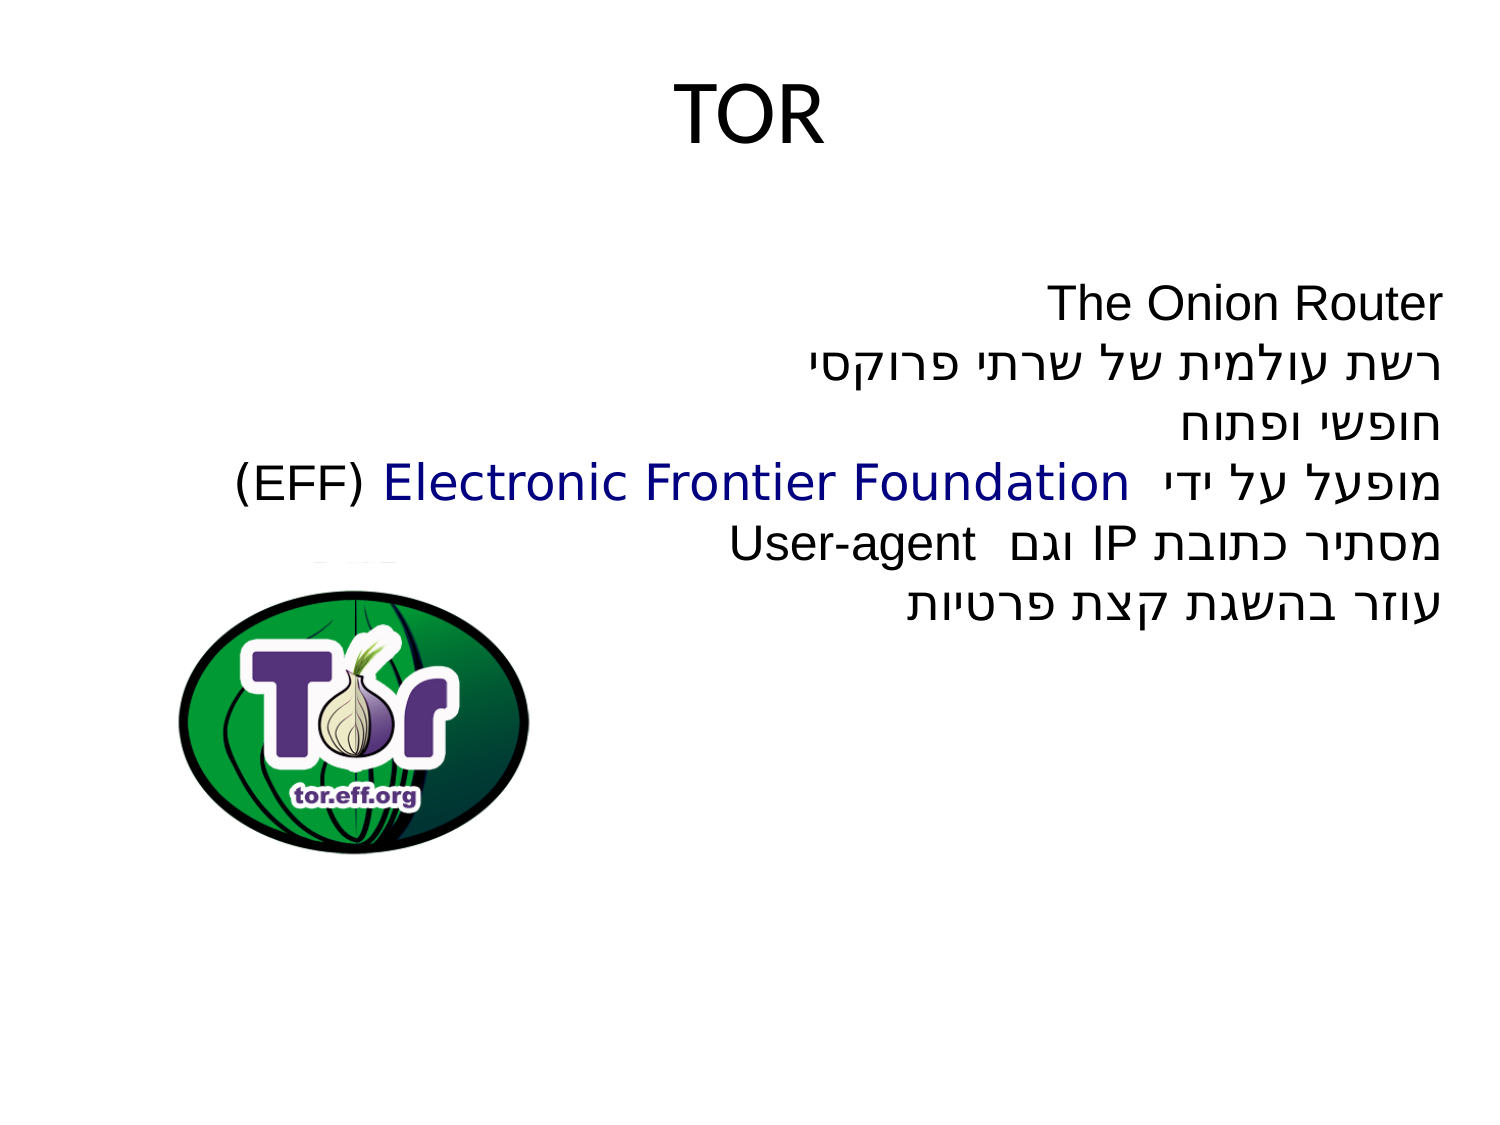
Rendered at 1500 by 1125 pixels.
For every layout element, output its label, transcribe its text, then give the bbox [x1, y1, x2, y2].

picture [150, 562, 558, 883]
text_box TOR [75, 45, 1425, 233]
text_box The Onion Router רשת עולמית של שרתי פרוקסי חופשי ופתוח מופעל על ידי Electronic Frontier Foundation (EFF) מסתיר כתובת IP וגם User-agent עוזר בהשגת קצת פרטיות [74, 262, 1459, 1005]
